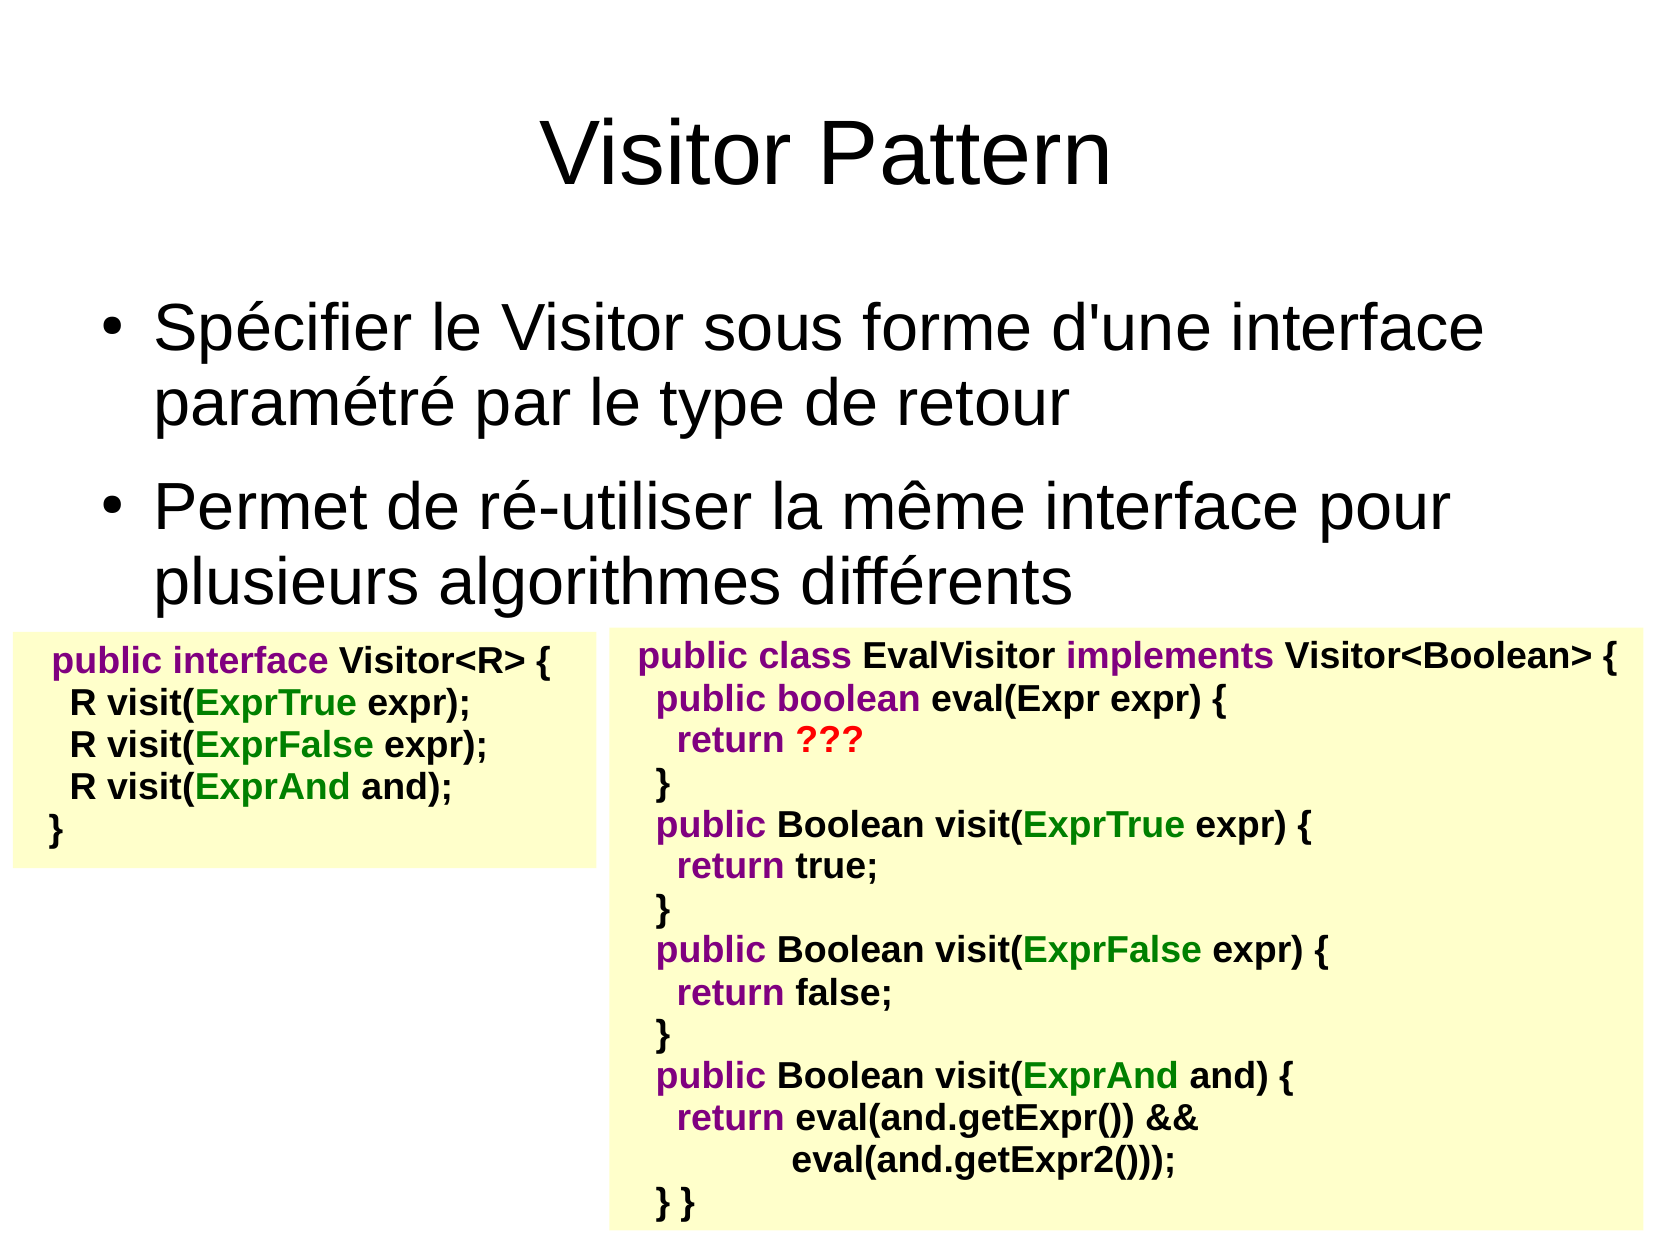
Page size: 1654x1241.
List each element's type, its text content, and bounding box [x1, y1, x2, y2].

list Spécifier le Visitor sous forme d'une interface paramétré par le type de retour Permet de ré-utiliser la même interface pour plusieurs algorithmes différents [82, 290, 1571, 621]
text_box public interface Visitor<R> { R visit(ExprTrue expr); R visit(ExprFalse expr); R visit(ExprAnd and); } [12, 631, 597, 869]
text_box public class EvalVisitor implements Visitor<Boolean> { public boolean eval(Expr expr) { return ??? } public Boolean visit(ExprTrue expr) { return true; } public Boolean visit(ExprFalse expr) { return false; } public Boolean visit(ExprAnd and) { return eval(and.getExpr()) && eval(and.getExpr2())); } } [609, 627, 1644, 1231]
title Visitor Pattern [82, 56, 1571, 250]
